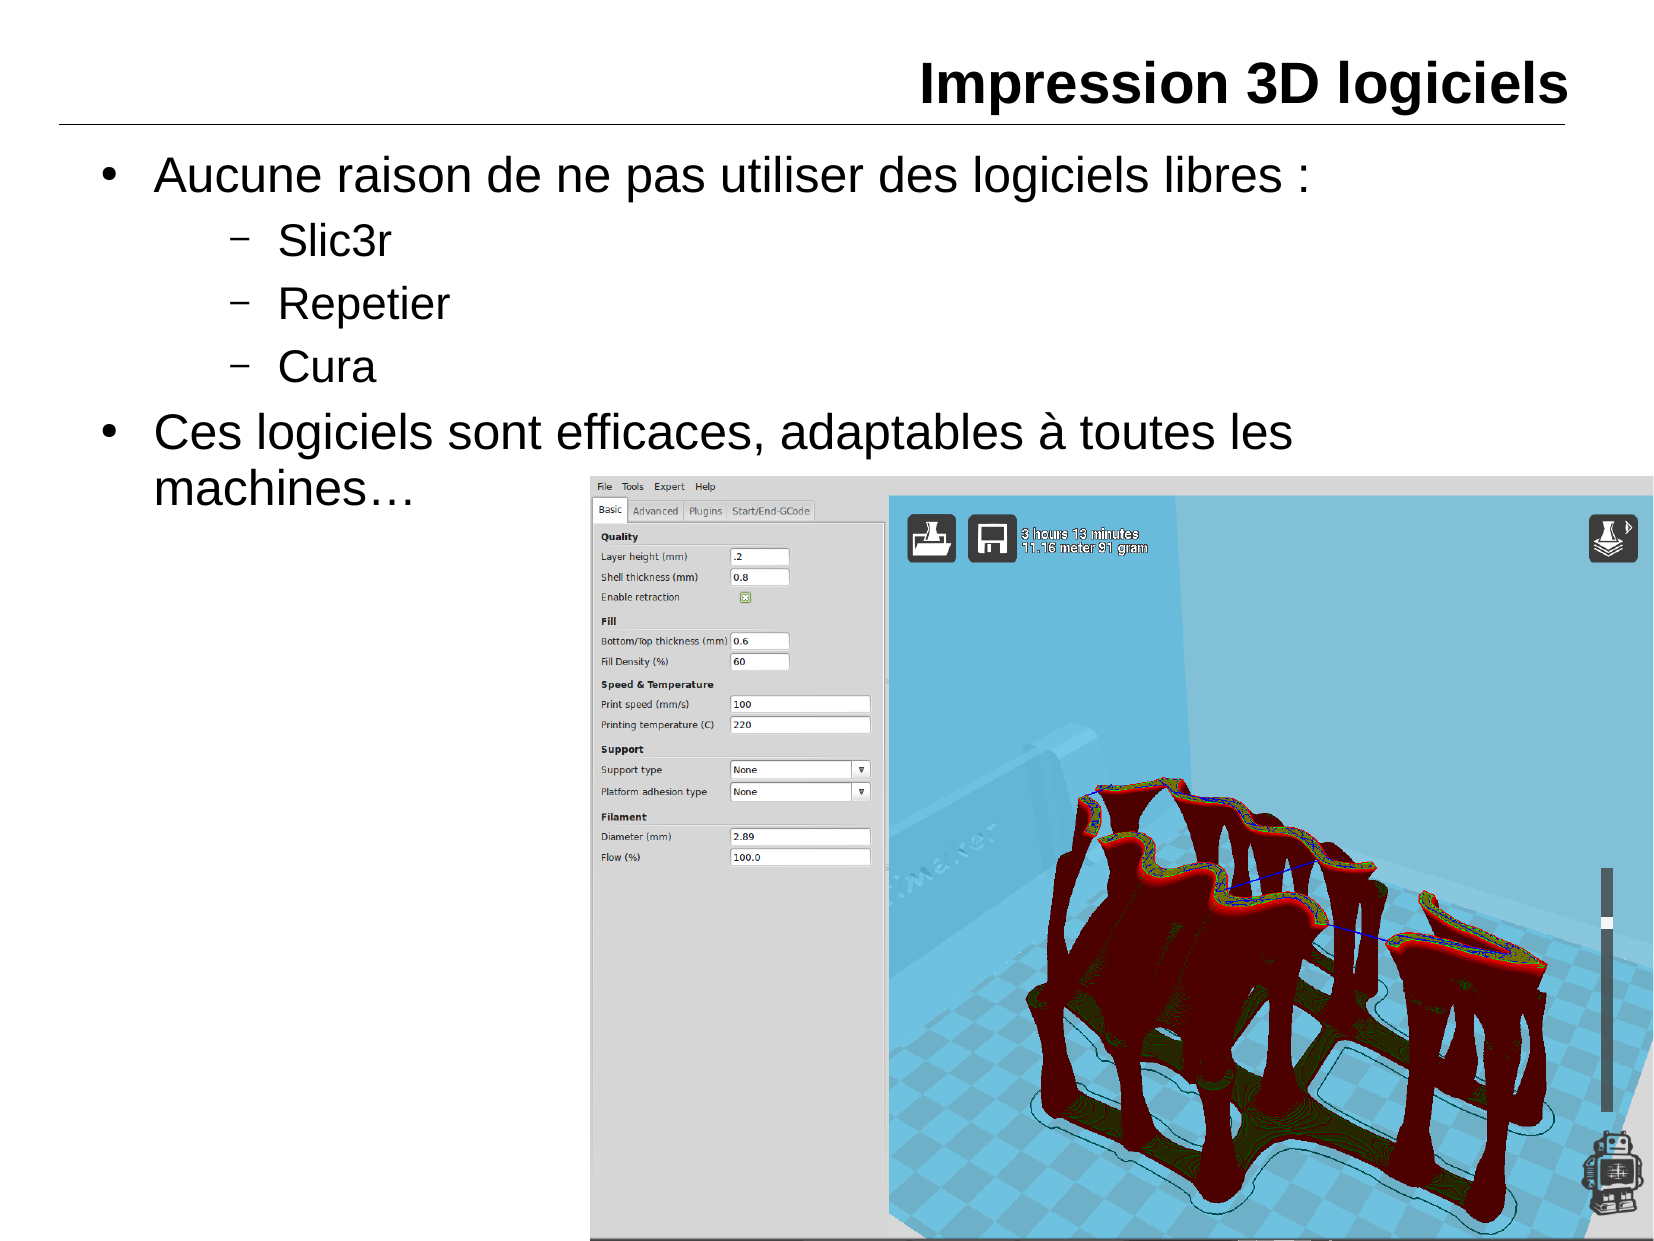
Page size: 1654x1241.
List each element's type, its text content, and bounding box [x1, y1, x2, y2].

picture [590, 476, 1654, 1241]
list Aucune raison de ne pas utiliser des logiciels libres : Slic3r Repetier Cura Ces logiciels sont efficaces, adaptables à toutes les machines… [82, 147, 1571, 1109]
title Impression 3D logiciels [59, 46, 1571, 122]
